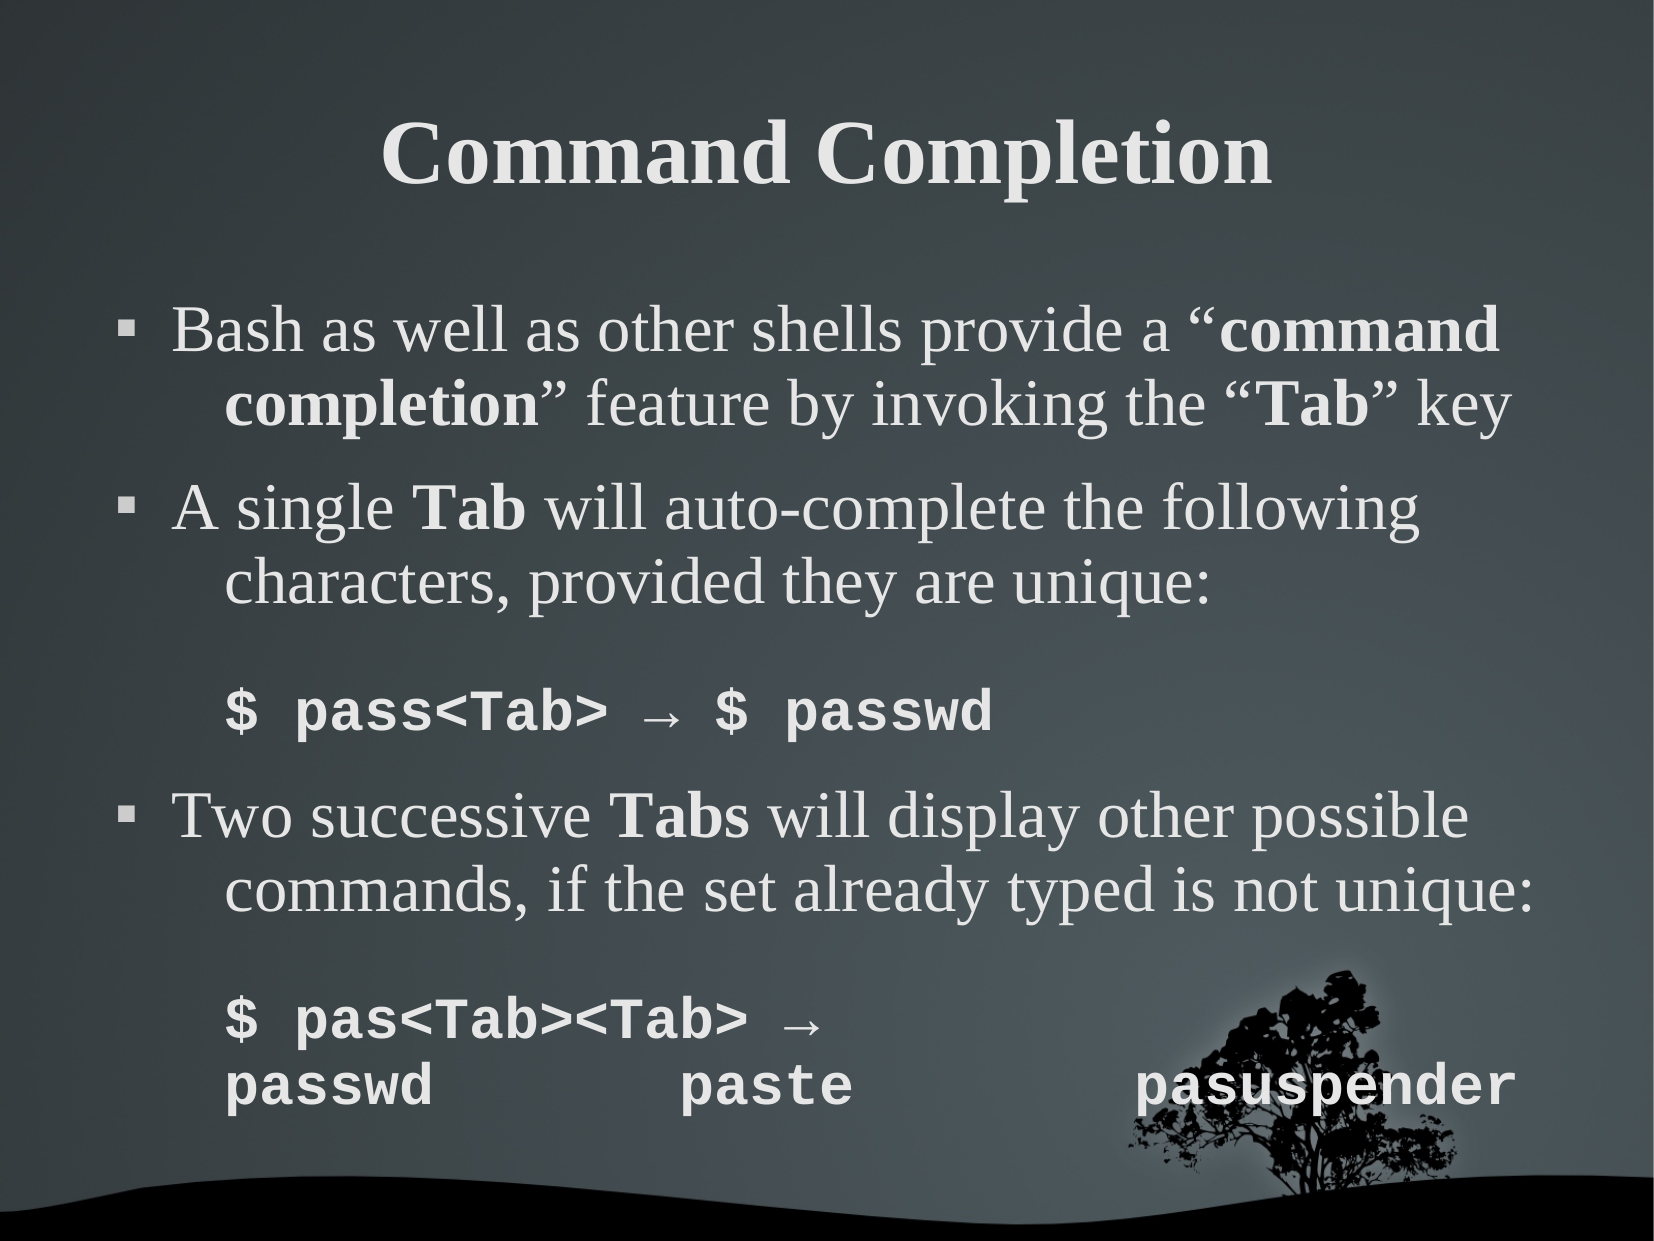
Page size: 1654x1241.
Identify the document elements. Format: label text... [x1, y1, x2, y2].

picture [0, 0, 1654, 1241]
title Command Completion [82, 19, 1571, 287]
list Bash as well as other shells provide a “command completion” feature by invoking the “Tab” key A single Tab will auto-complete the following characters, provided they are unique: $ pass<Tab> → $ passwd Two successive Tabs will display other possible commands, if the set already typed is not unique: $ pas<Tab><Tab> → passwd paste pasuspender [82, 292, 1571, 1241]
